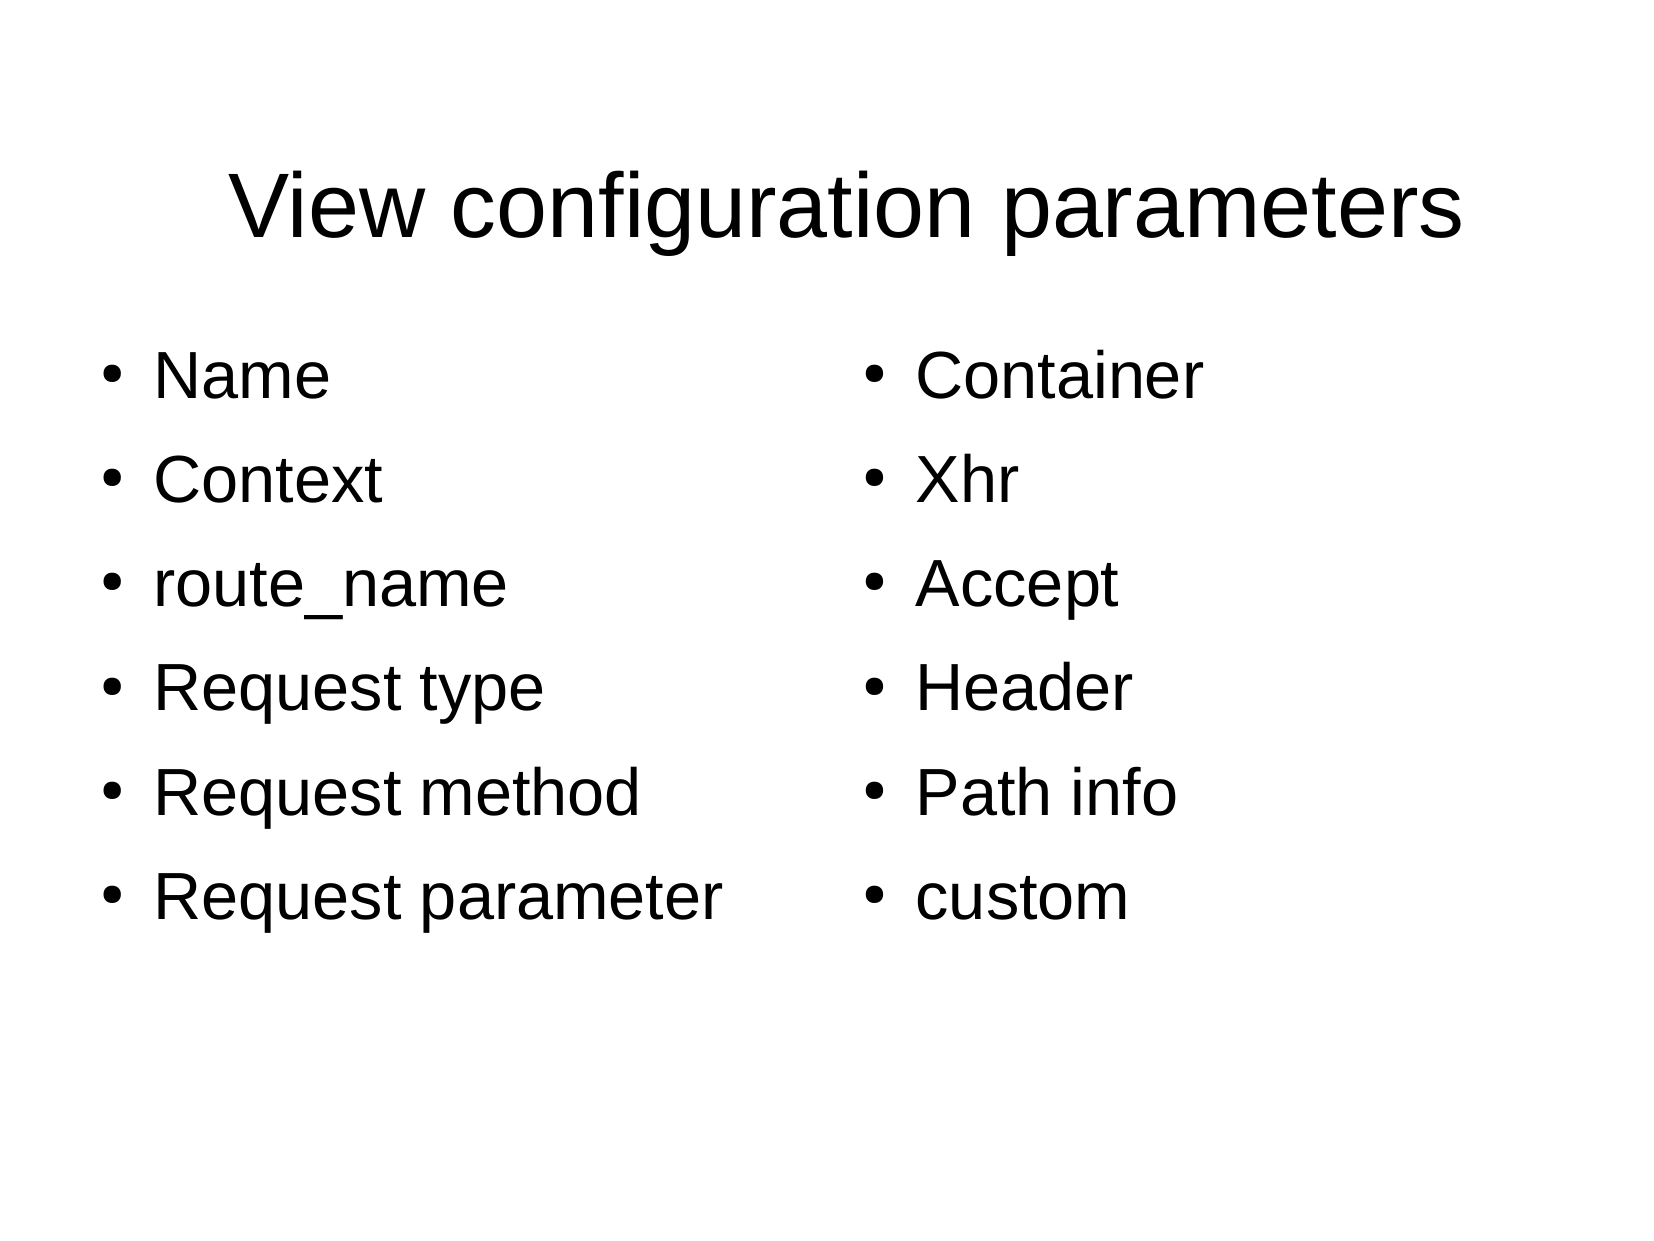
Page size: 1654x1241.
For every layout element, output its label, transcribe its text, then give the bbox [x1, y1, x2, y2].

title View configuration parameters [82, 112, 1612, 301]
list Container Xhr Accept Header Path info custom [844, 337, 1571, 1157]
list Name Context route_name Request type Request method Request parameter [82, 337, 809, 1157]
